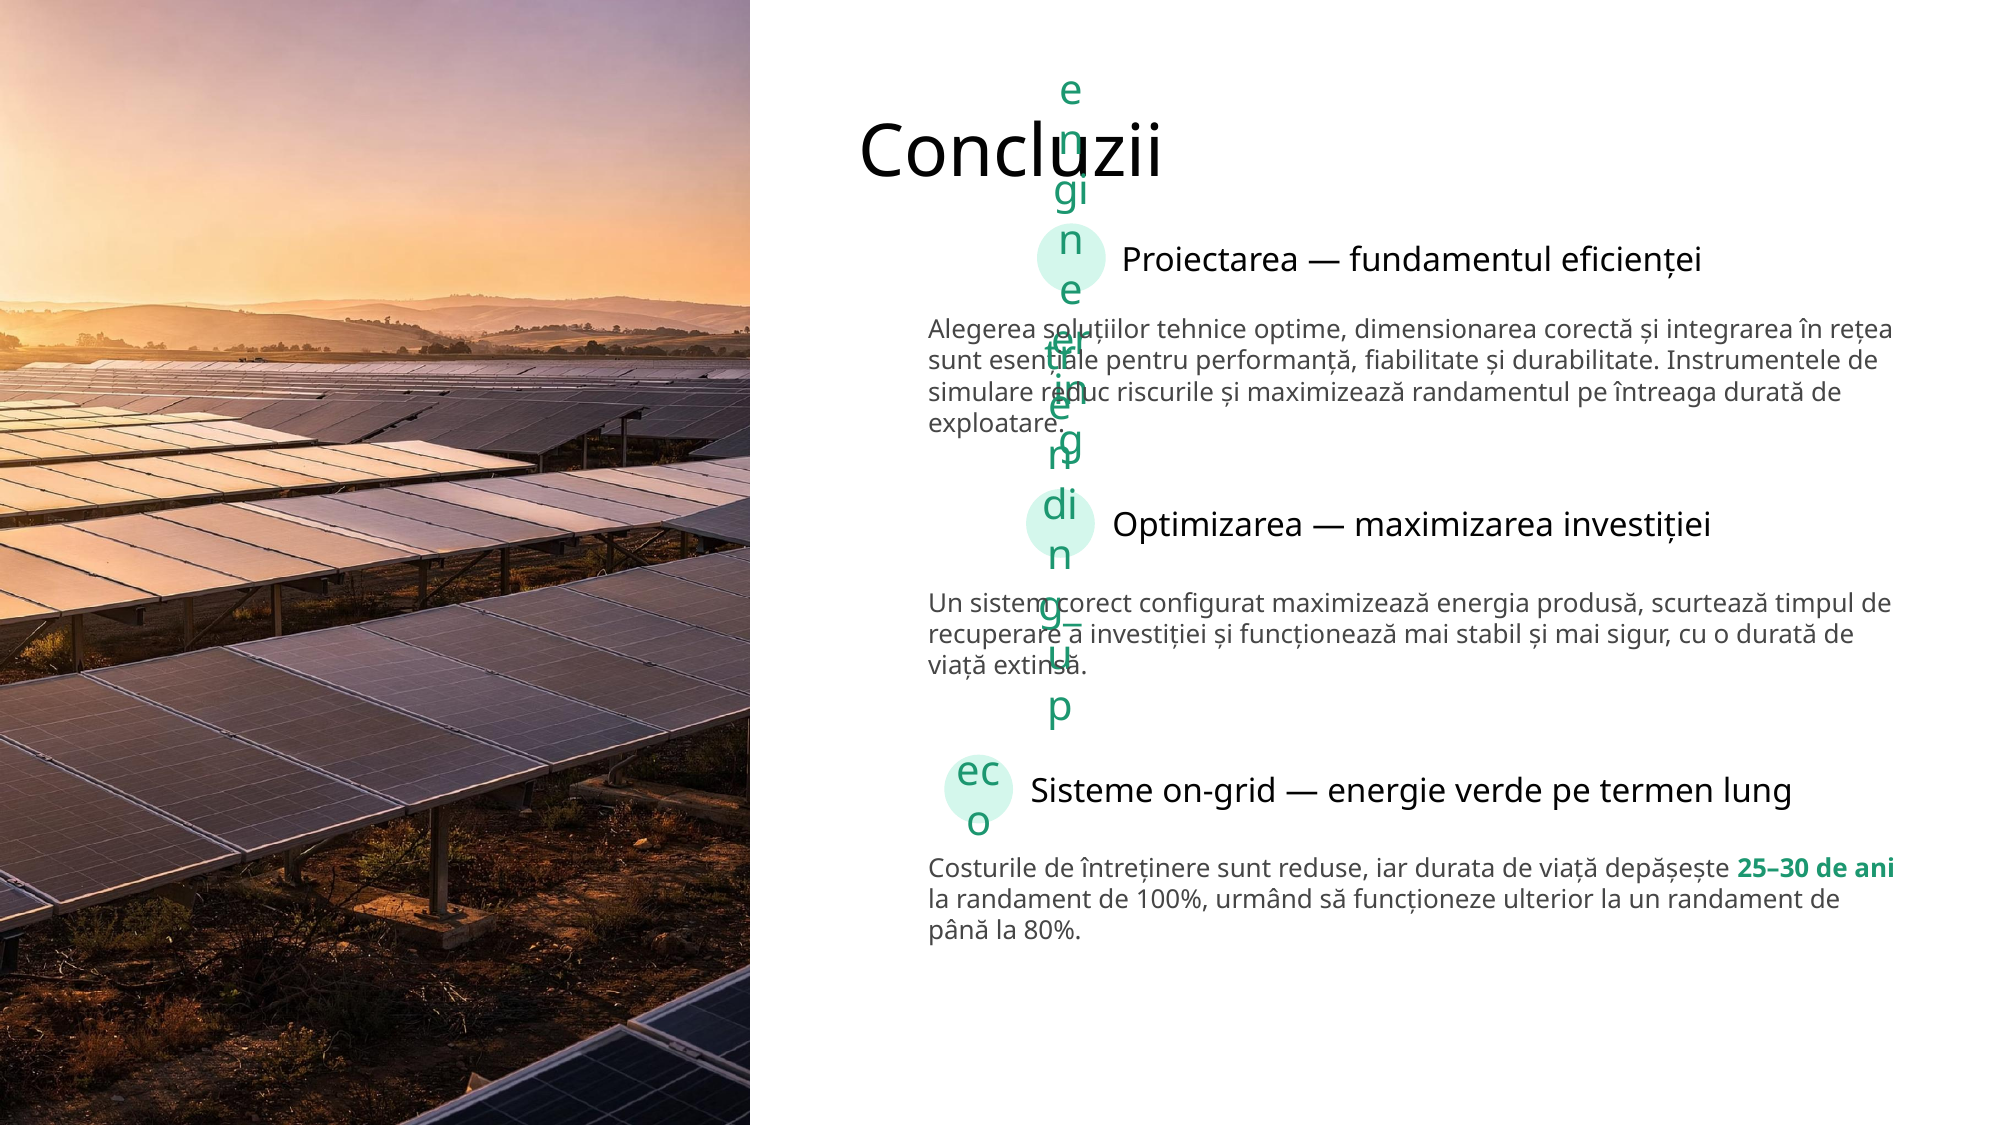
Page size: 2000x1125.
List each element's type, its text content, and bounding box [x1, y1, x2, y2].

text_box [954, 754, 1004, 765]
text_box [1064, 489, 1085, 499]
text_box Costurile de întreținere sunt reduse, iar durata de viață depășește 25–30 de ani la randament de 100%, urmând să funcționeze ulterior la un randament de până la 80%. [928, 820, 1897, 977]
text_box eco [955, 813, 973, 818]
text_box [1036, 489, 1061, 499]
text_box Optimizarea — maximizarea investiției [928, 499, 1897, 547]
text_box [1046, 223, 1097, 234]
picture [0, 0, 750, 1125]
text_box Un sistem corect configurat maximizează energia produsă, scurtează timpul de recuperare a investiției și funcționează mai stabil și mai sigur, cu o durată de viață extinsă. [928, 554, 1897, 711]
text_box eco [984, 813, 1003, 818]
text_box Sisteme on-grid — energie verde pe termen lung [928, 765, 1897, 813]
text_box Alegerea soluțiilor tehnice optime, dimensionarea corectă și integrarea în rețea sunt esențiale pentru performanță, fiabilitate și durabilitate. Instrumentele de simulare reduc riscurile și maximizează randamentul pe întreaga durată de exploatare. [928, 289, 1897, 461]
text_box Proiectarea — fundamentul eficienței [928, 234, 1897, 282]
text_box Concluzii [858, 100, 1695, 193]
